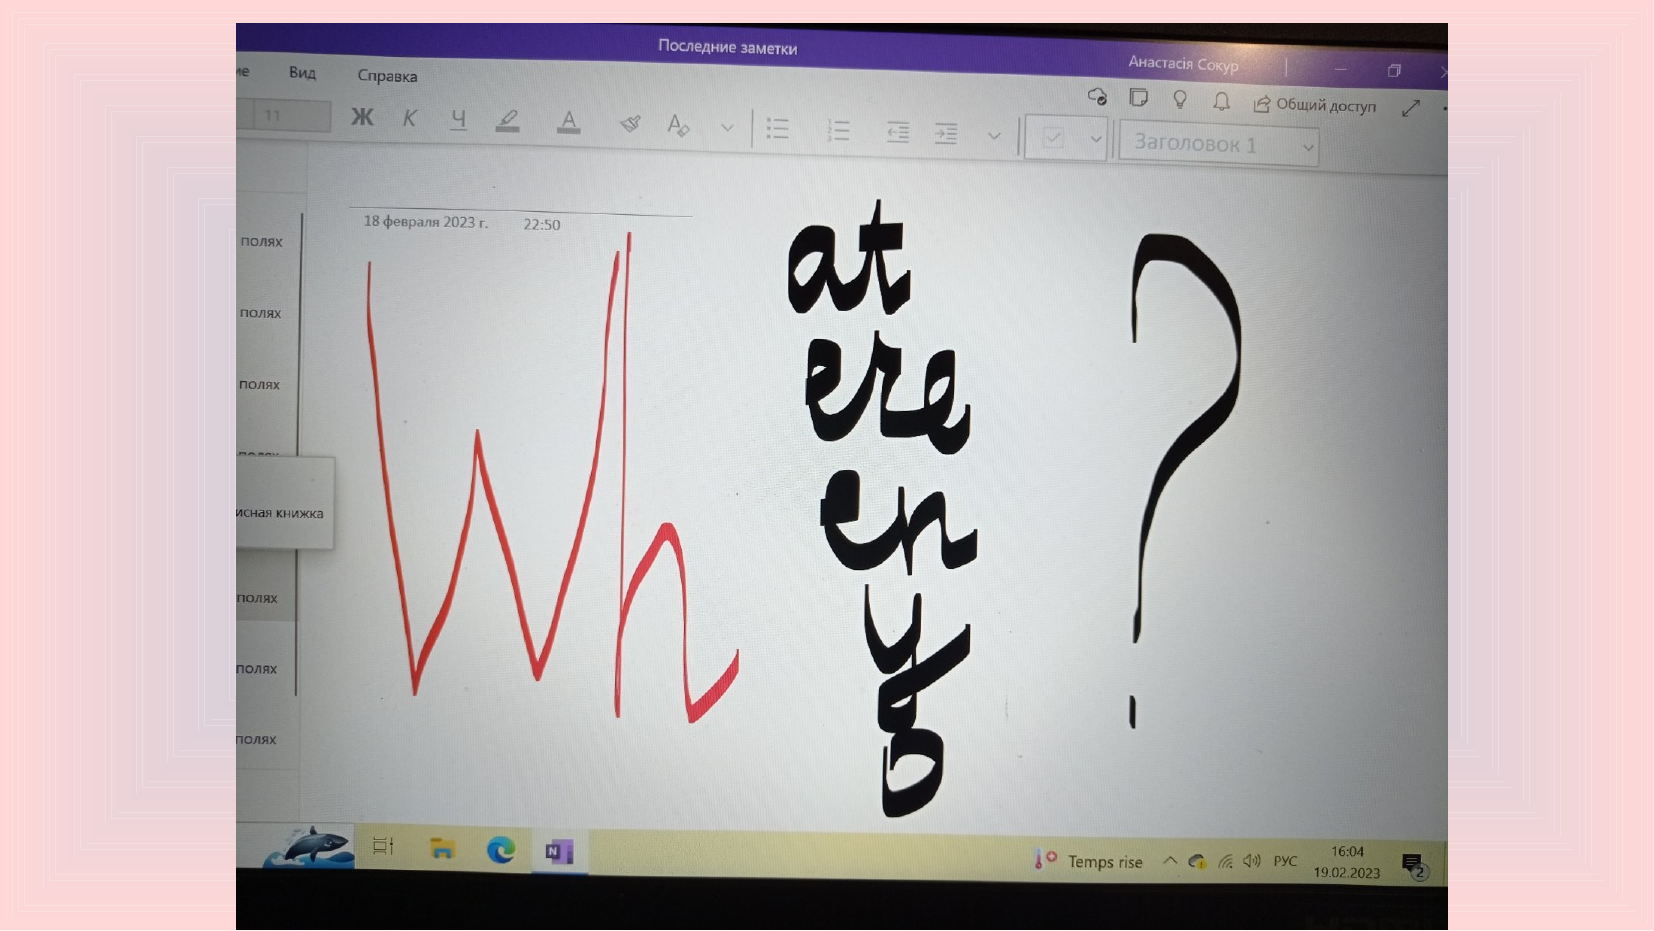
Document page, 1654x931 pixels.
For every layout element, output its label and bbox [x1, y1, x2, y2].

picture [236, 23, 1448, 930]
